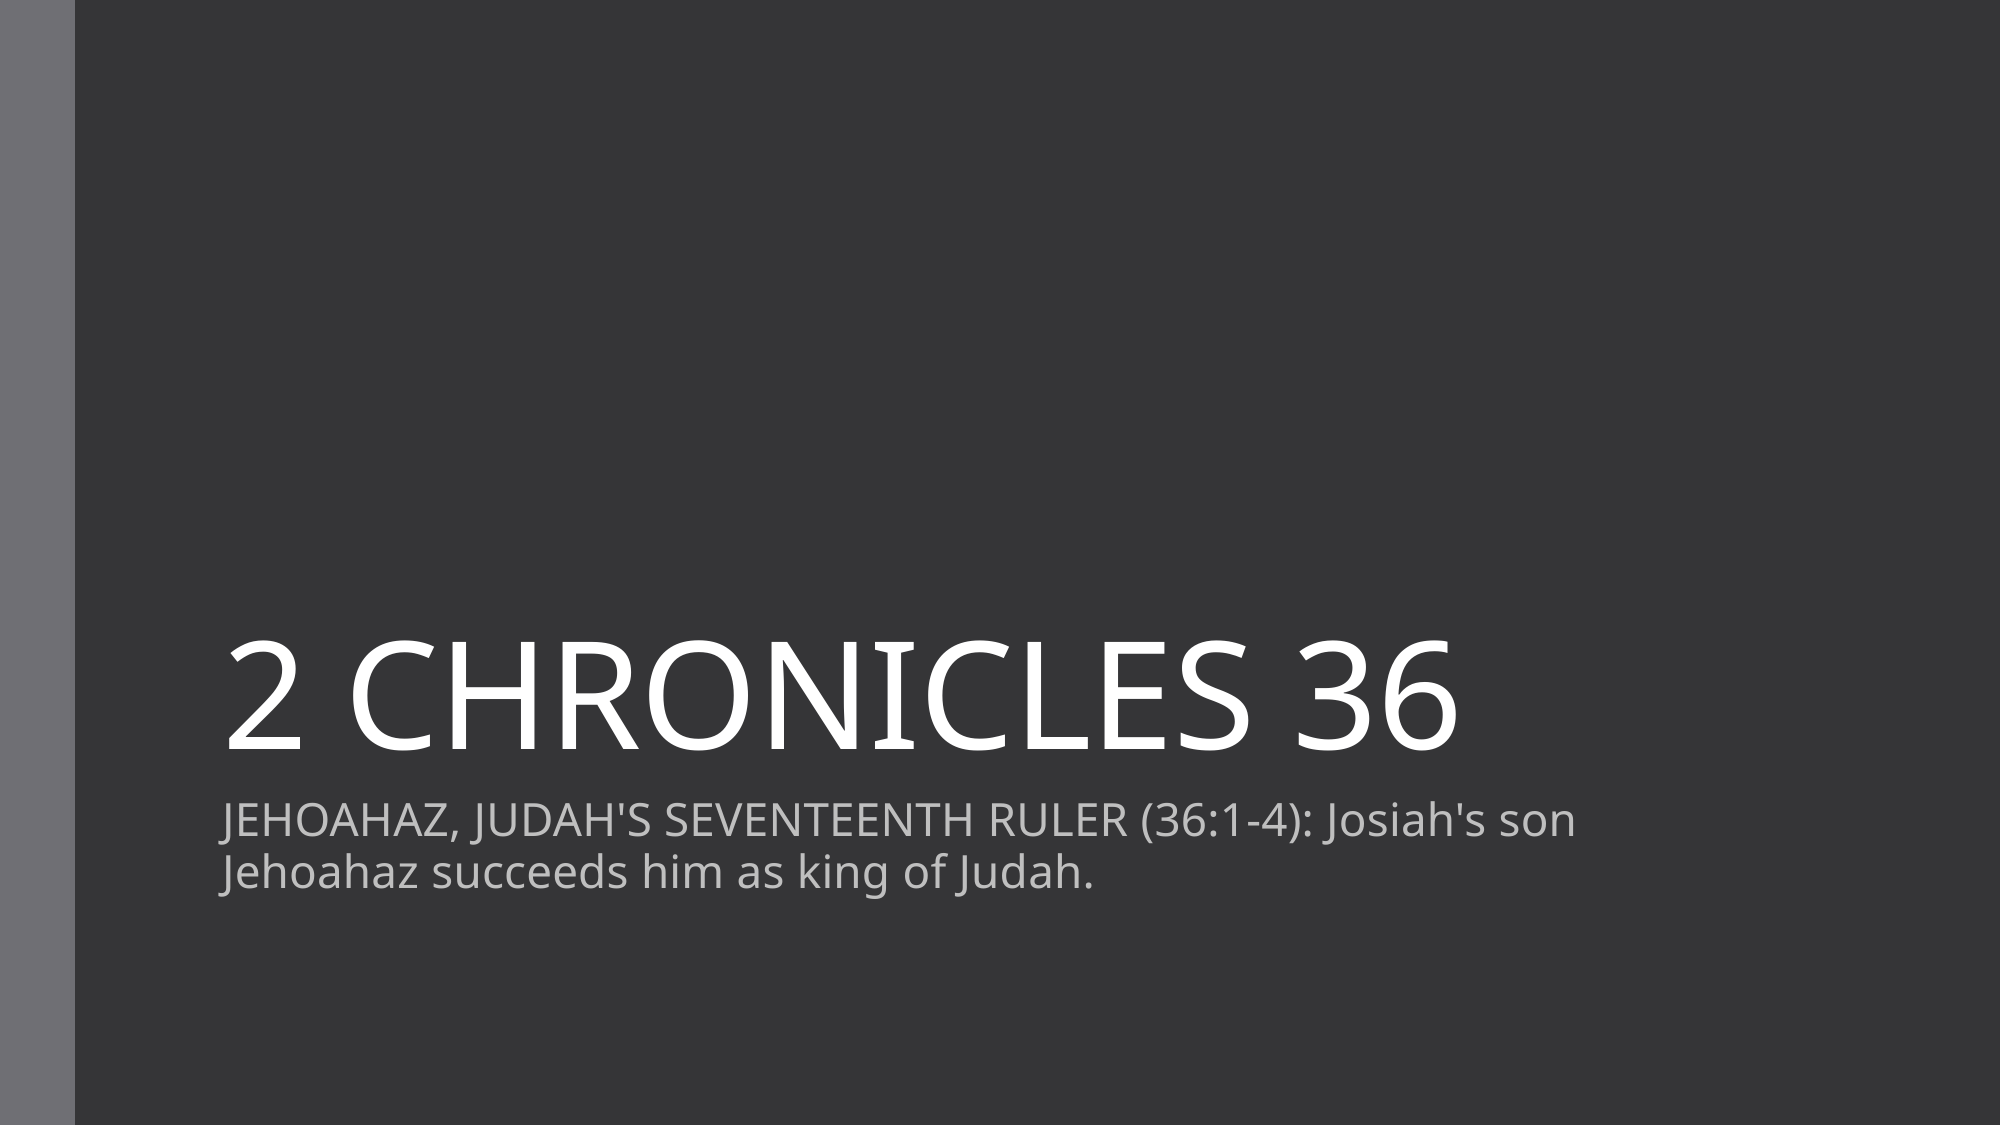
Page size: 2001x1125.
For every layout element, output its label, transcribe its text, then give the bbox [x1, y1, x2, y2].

title 2 CHRONICLES 36 [206, 124, 1752, 787]
subtitle JEHOAHAZ, JUDAH'S SEVENTEENTH RULER (36:1-4): Josiah's son Jehoahaz succeeds him as king of Judah. [206, 787, 1752, 1066]
